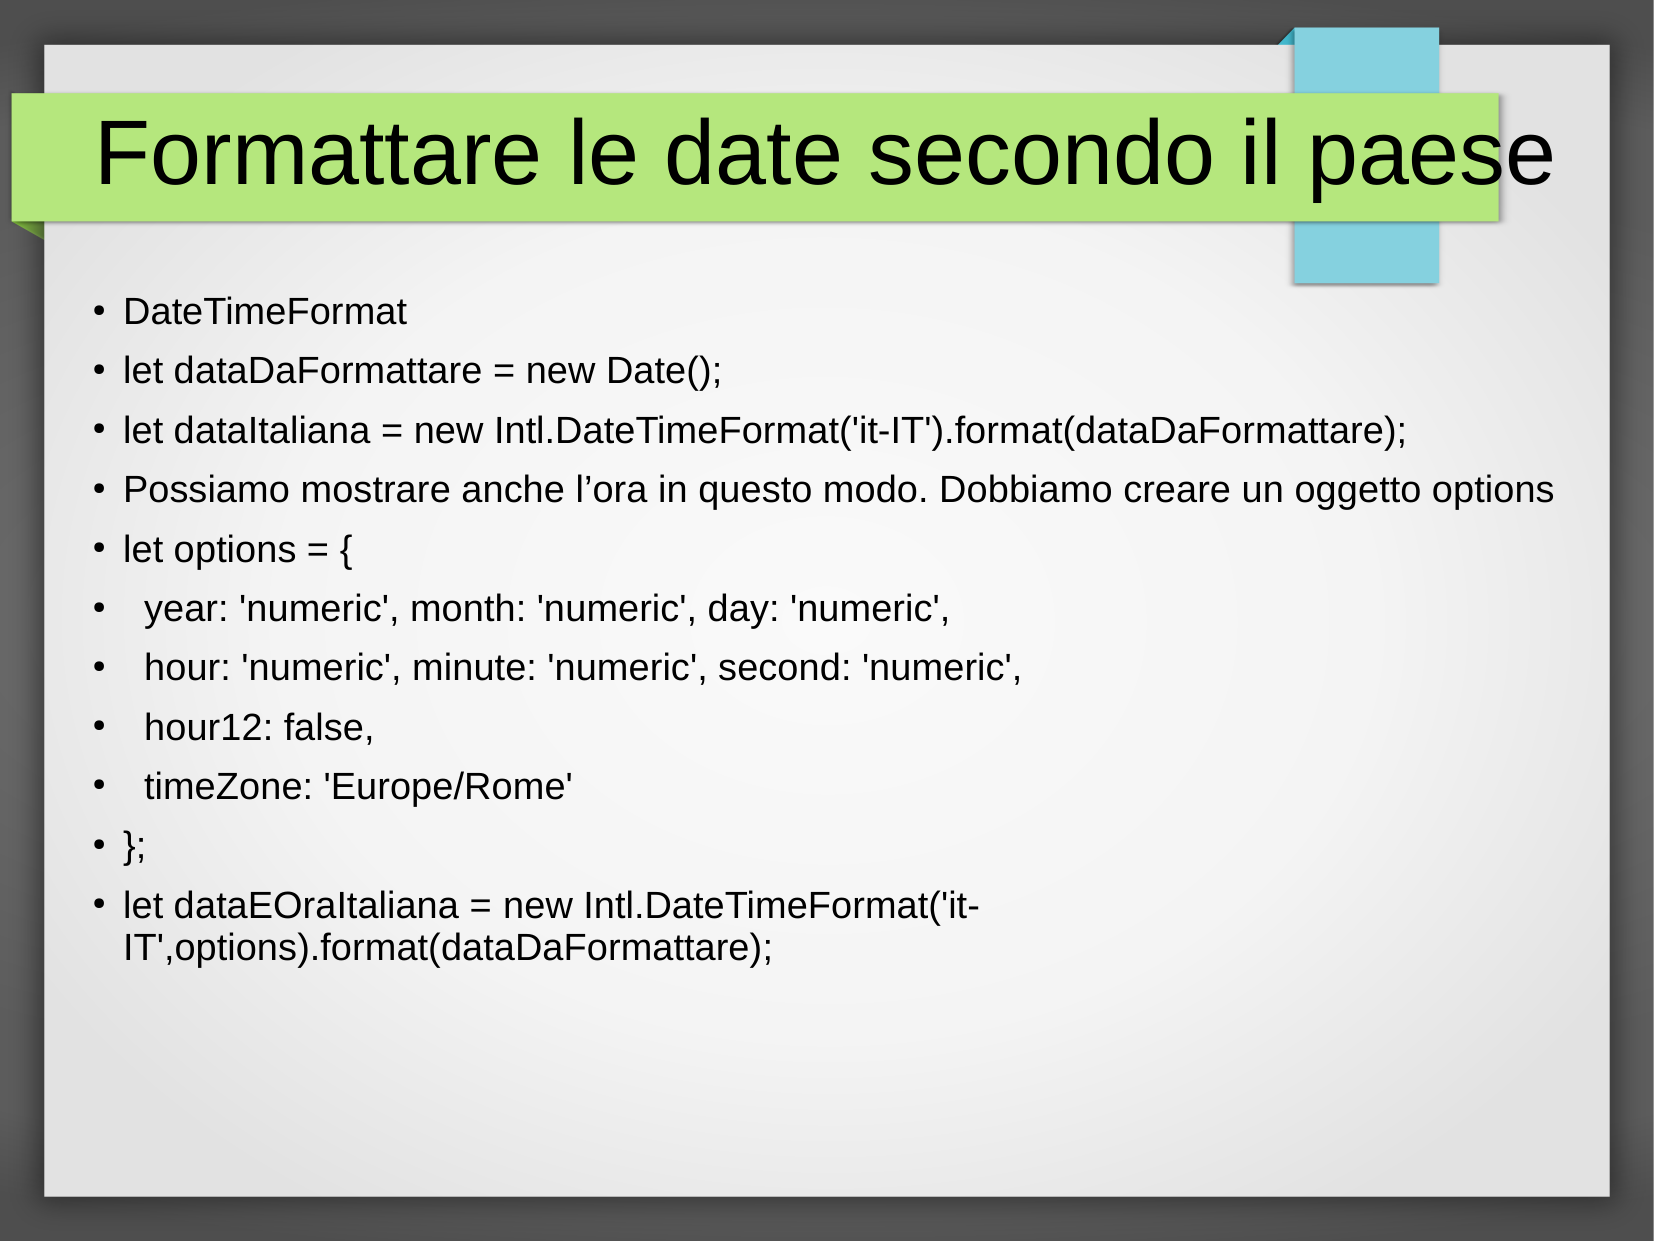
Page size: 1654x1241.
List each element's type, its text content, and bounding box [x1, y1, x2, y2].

picture [0, 0, 1654, 1241]
title Formattare le date secondo il paese [82, 49, 1571, 257]
list DateTimeFormat let dataDaFormattare = new Date(); let dataItaliana = new Intl.DateTimeFormat('it-IT').format(dataDaFormattare); Possiamo mostrare anche l’ora in questo modo. Dobbiamo creare un oggetto options let options = { year: 'numeric', month: 'numeric', day: 'numeric', hour: 'numeric', minute: 'numeric', second: 'numeric', hour12: false, timeZone: 'Europe/Rome' }; let dataEOraItaliana = new Intl.DateTimeFormat('it-IT',options).format(dataDaFormattare); [82, 290, 1571, 1010]
